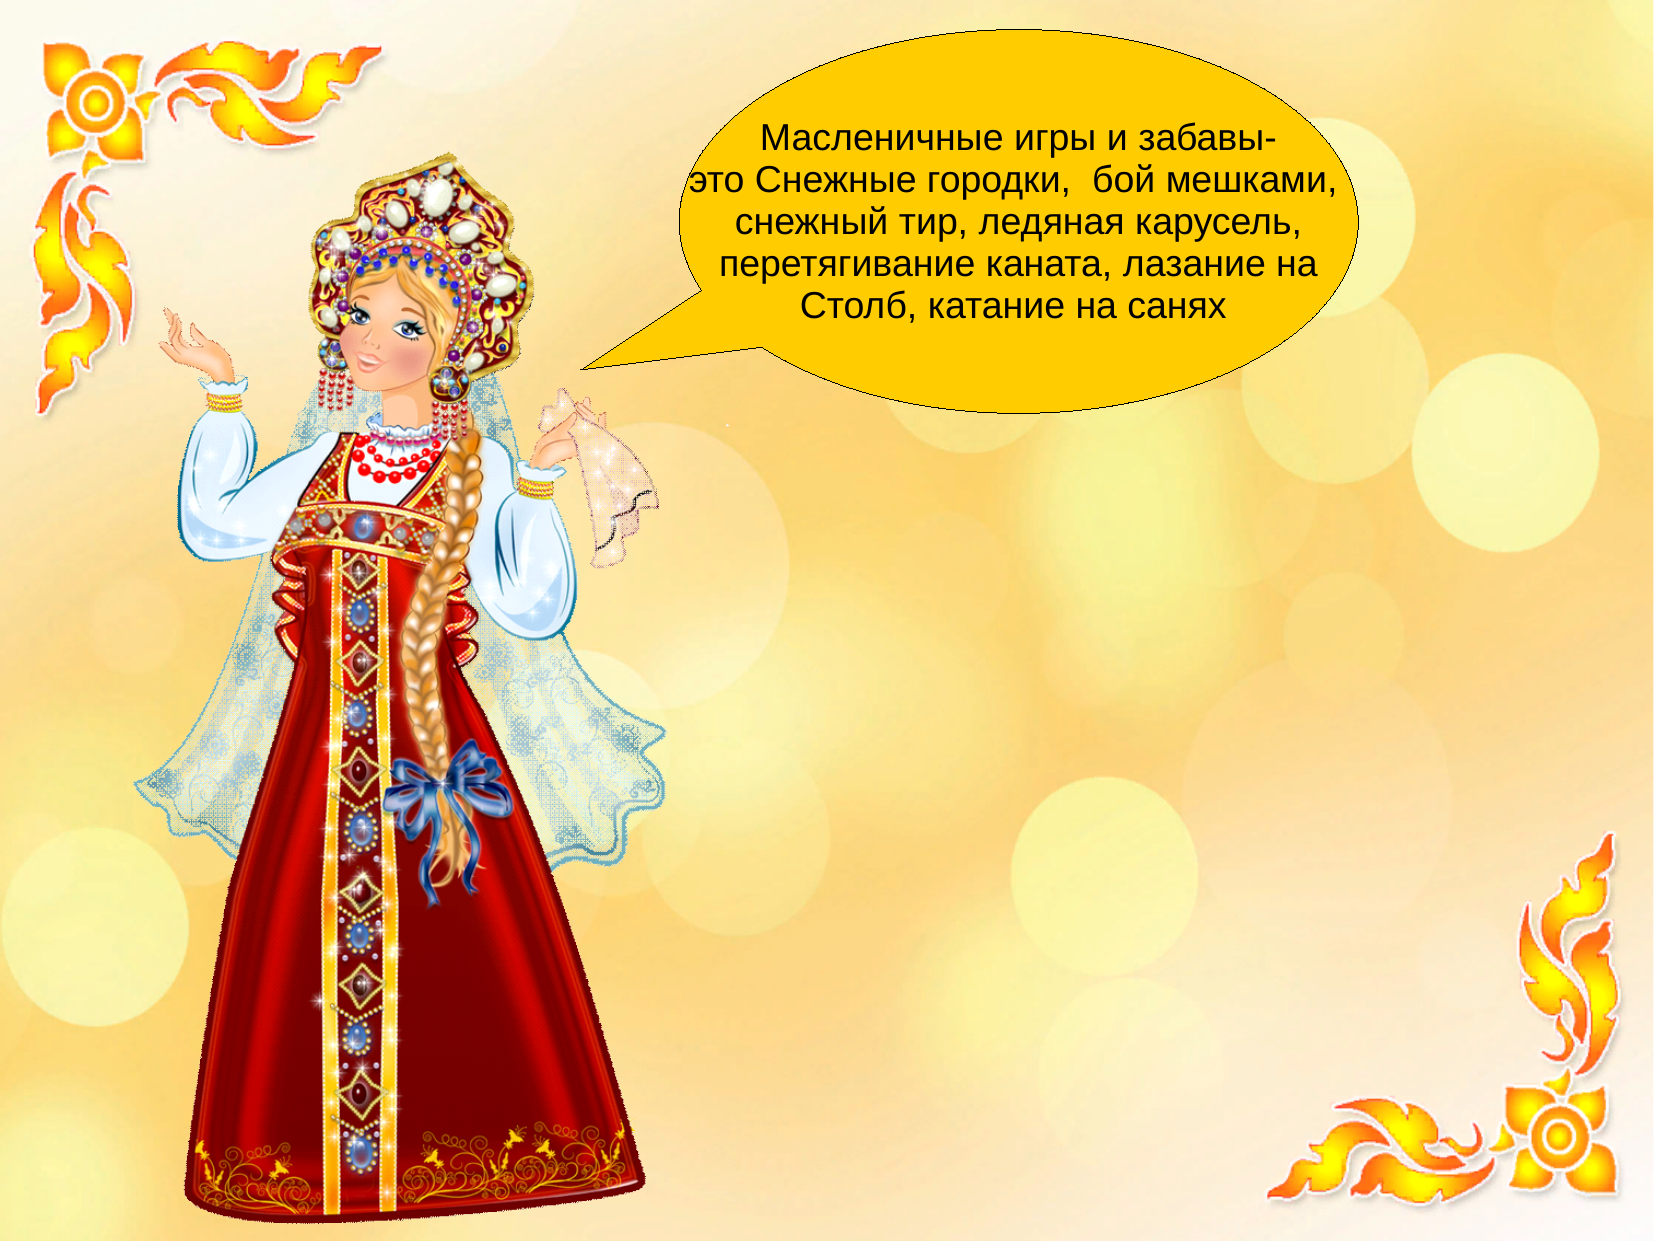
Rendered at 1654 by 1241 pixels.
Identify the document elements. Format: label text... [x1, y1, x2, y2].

text_box Масленичные игры и забавы- это Снежные городки, бой мешками, снежный тир, ледяная карусель, перетягивание каната, лазание на Столб, катание на санях [580, 29, 1359, 414]
picture [0, 0, 1654, 1241]
